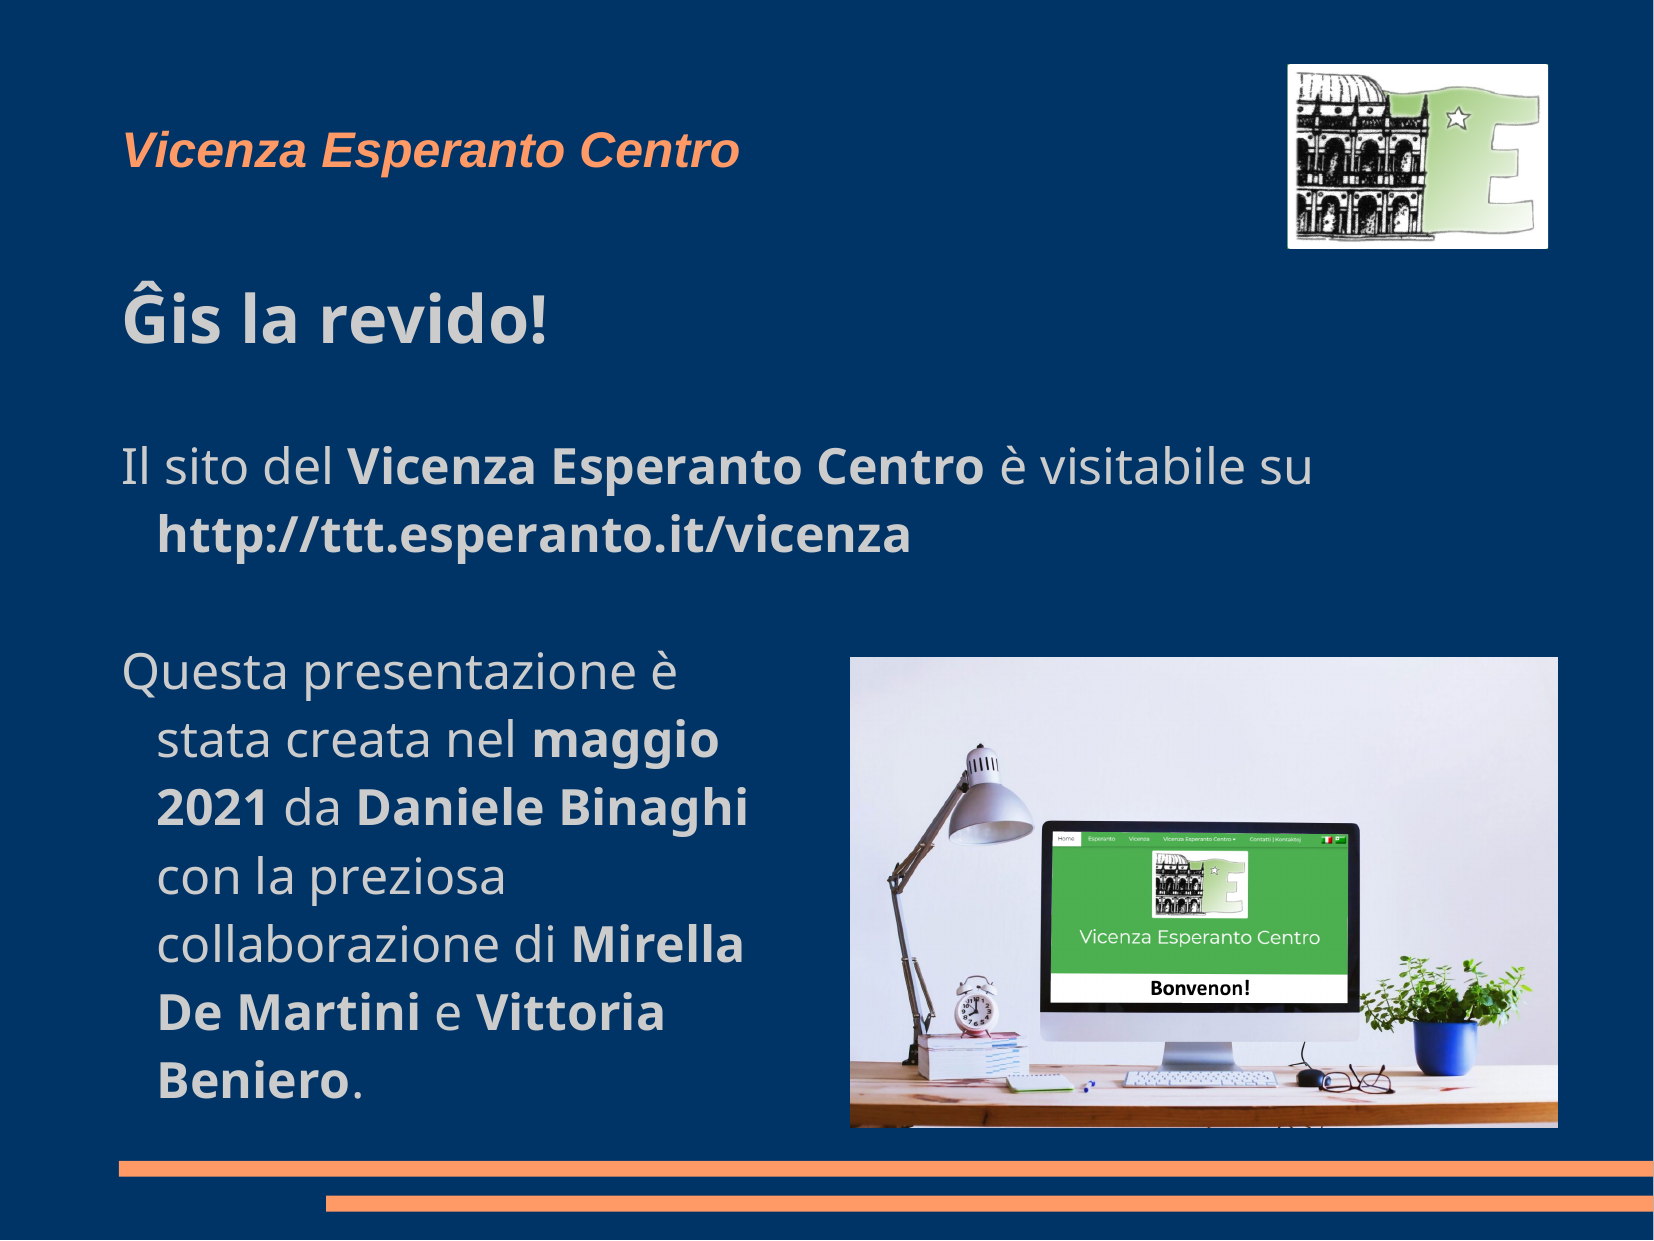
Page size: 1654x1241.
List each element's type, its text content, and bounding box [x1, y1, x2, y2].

subtitle Ĝis la revido! Il sito del Vicenza Esperanto Centro è visitabile su http://ttt.esperanto.it/vicenza Questa presentazione è stata creata nel maggio 2021 da Daniele Binaghi con la preziosa collaborazione di Mirella De Martini e Vittoria Beniero. [121, 311, 1561, 1143]
picture [1287, 64, 1549, 249]
picture [850, 657, 1558, 1128]
title Vicenza Esperanto Centro [121, 46, 1534, 254]
